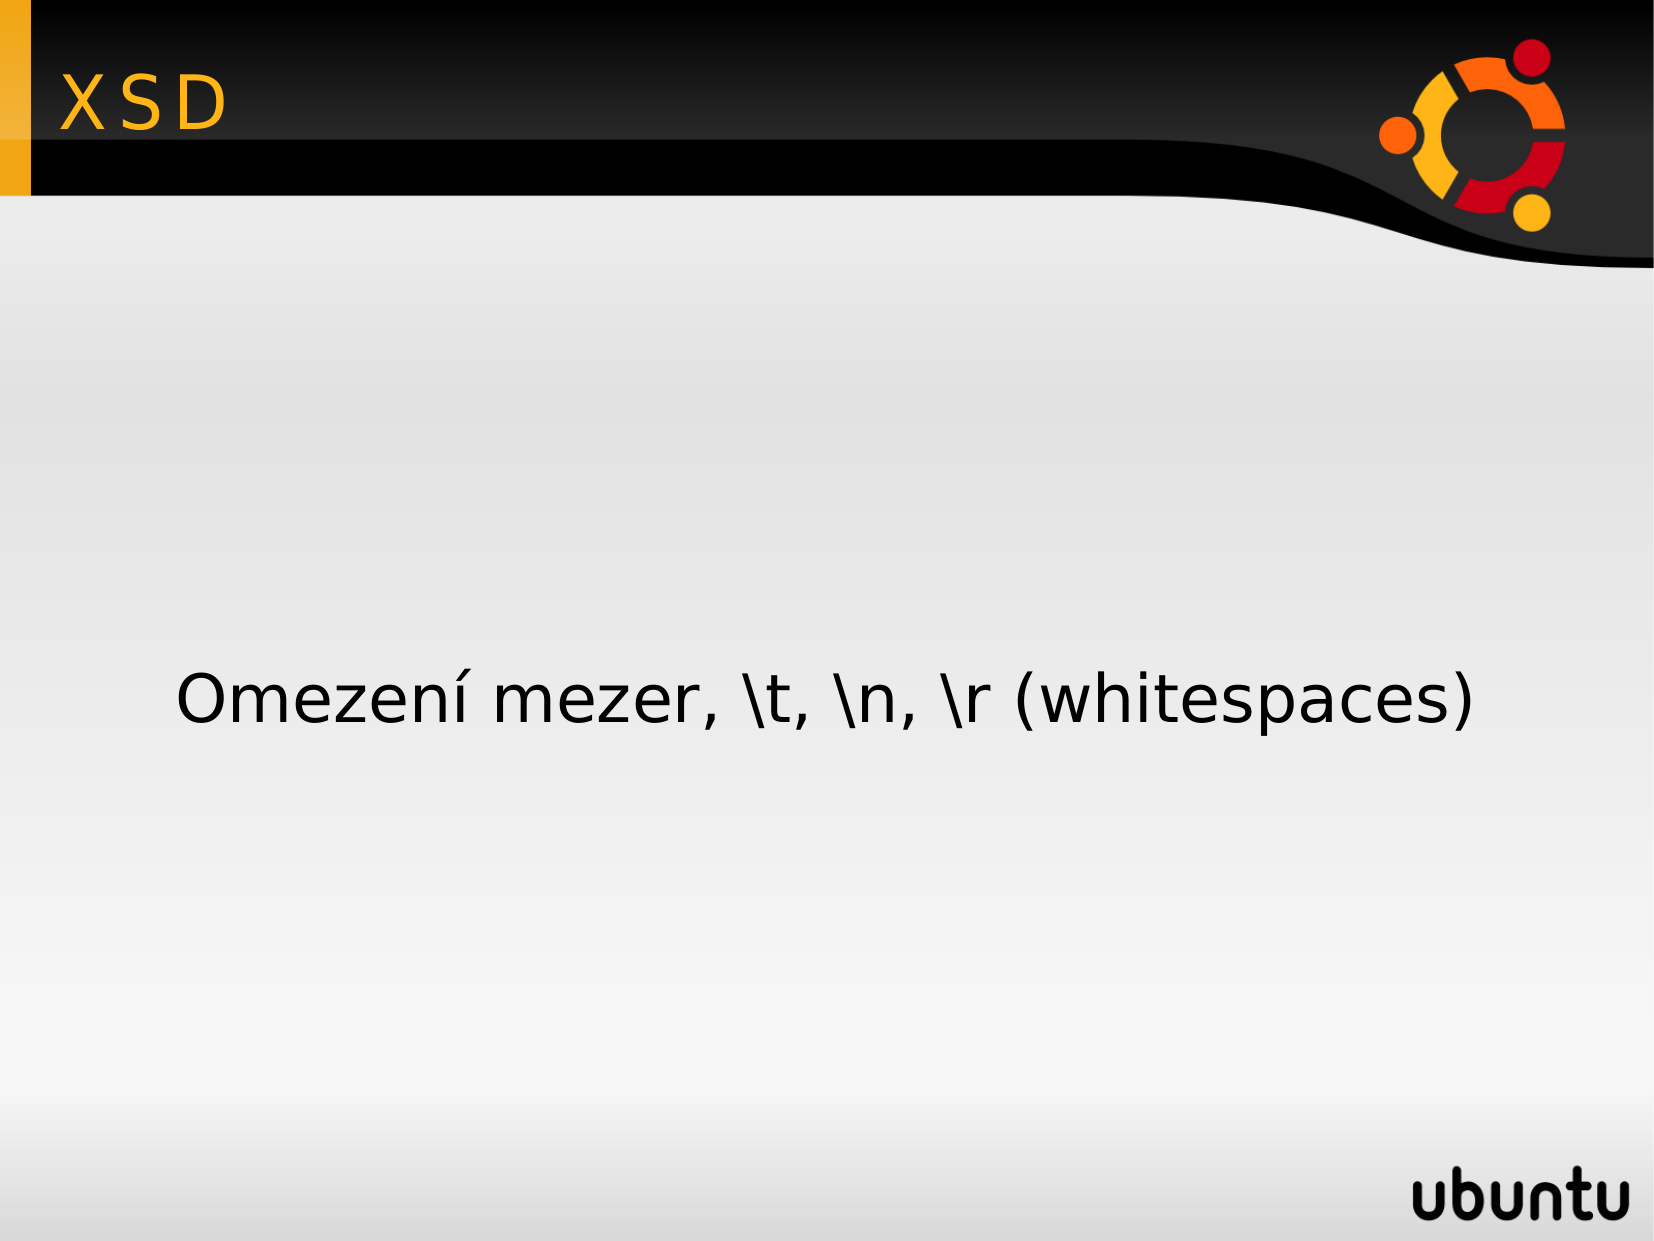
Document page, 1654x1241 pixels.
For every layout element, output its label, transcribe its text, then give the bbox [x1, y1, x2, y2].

subtitle Omezení mezer, \t, \n, \r (whitespaces) [82, 290, 1571, 1109]
picture [0, 0, 1654, 1241]
title XSD [59, 29, 1270, 178]
